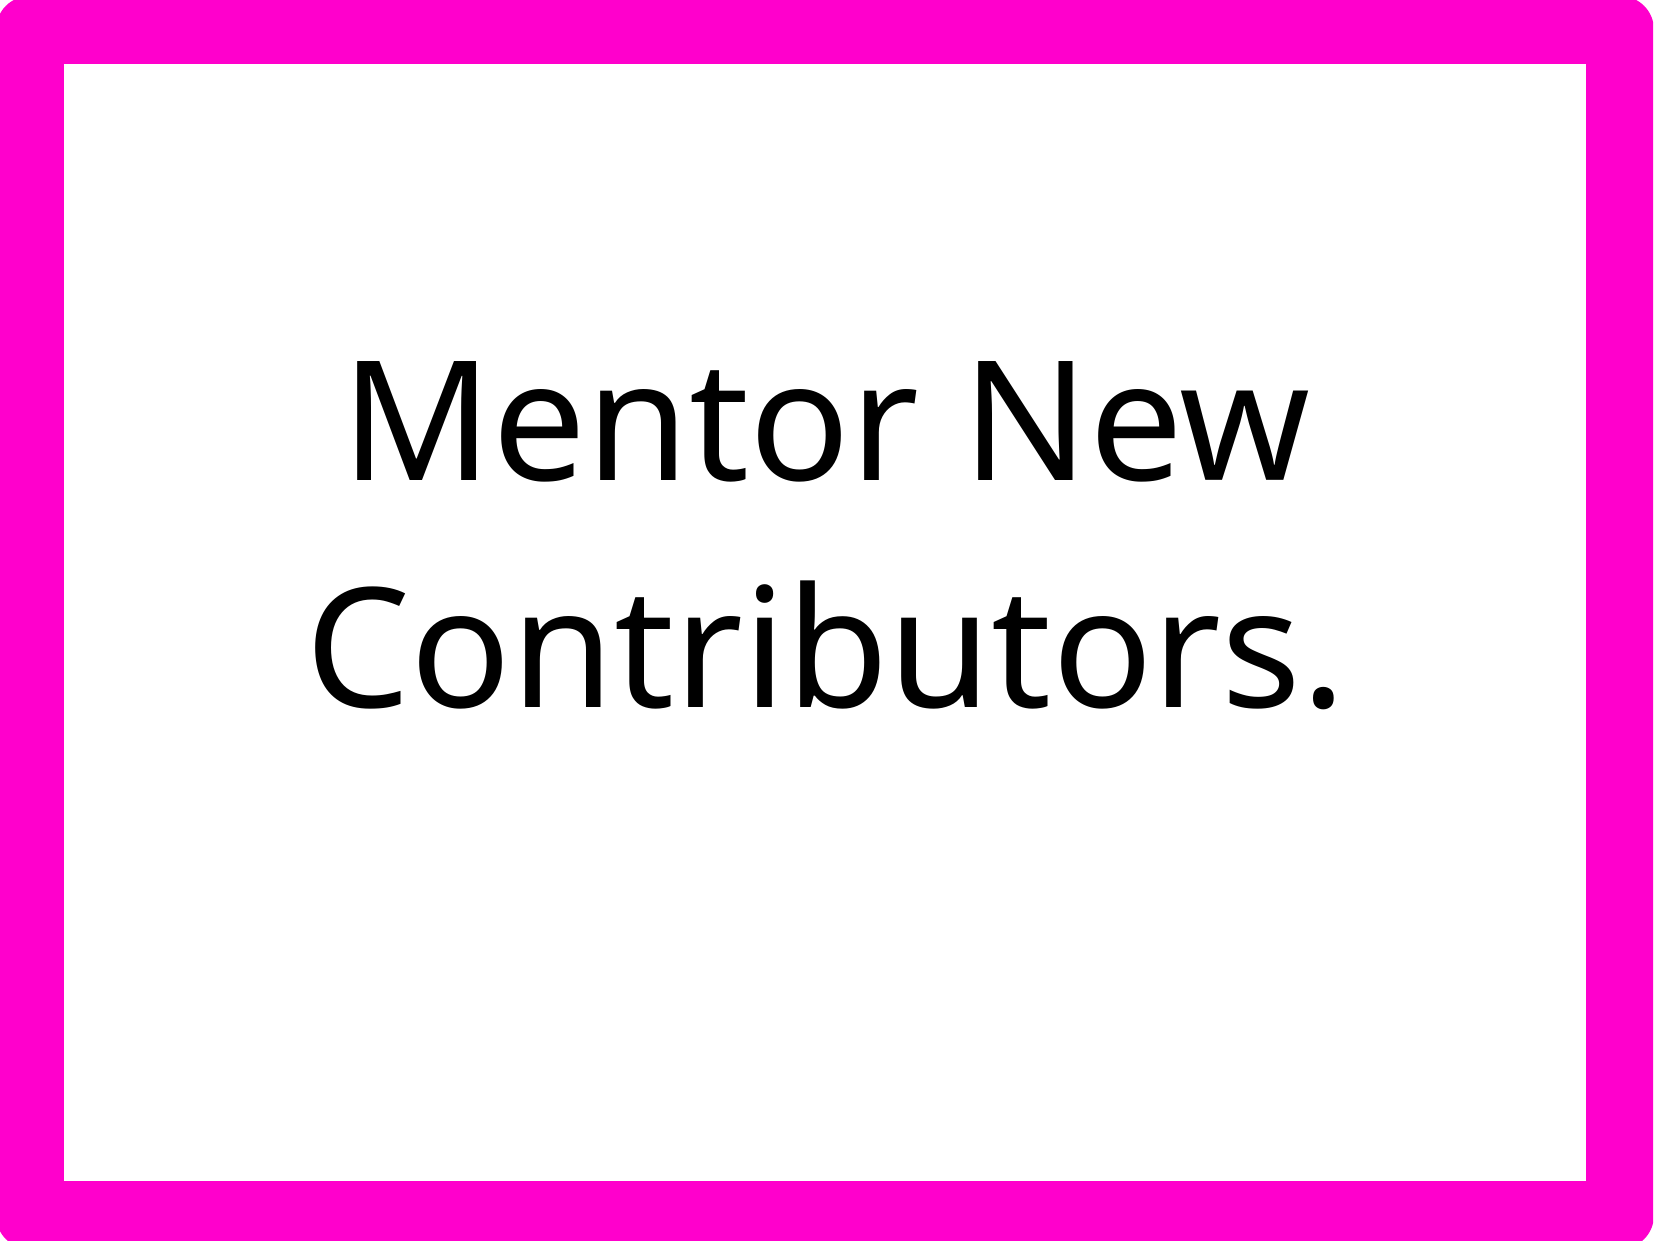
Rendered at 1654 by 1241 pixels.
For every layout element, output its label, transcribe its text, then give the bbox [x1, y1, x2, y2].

text_box Mentor New Contributors. [82, 49, 1571, 1010]
